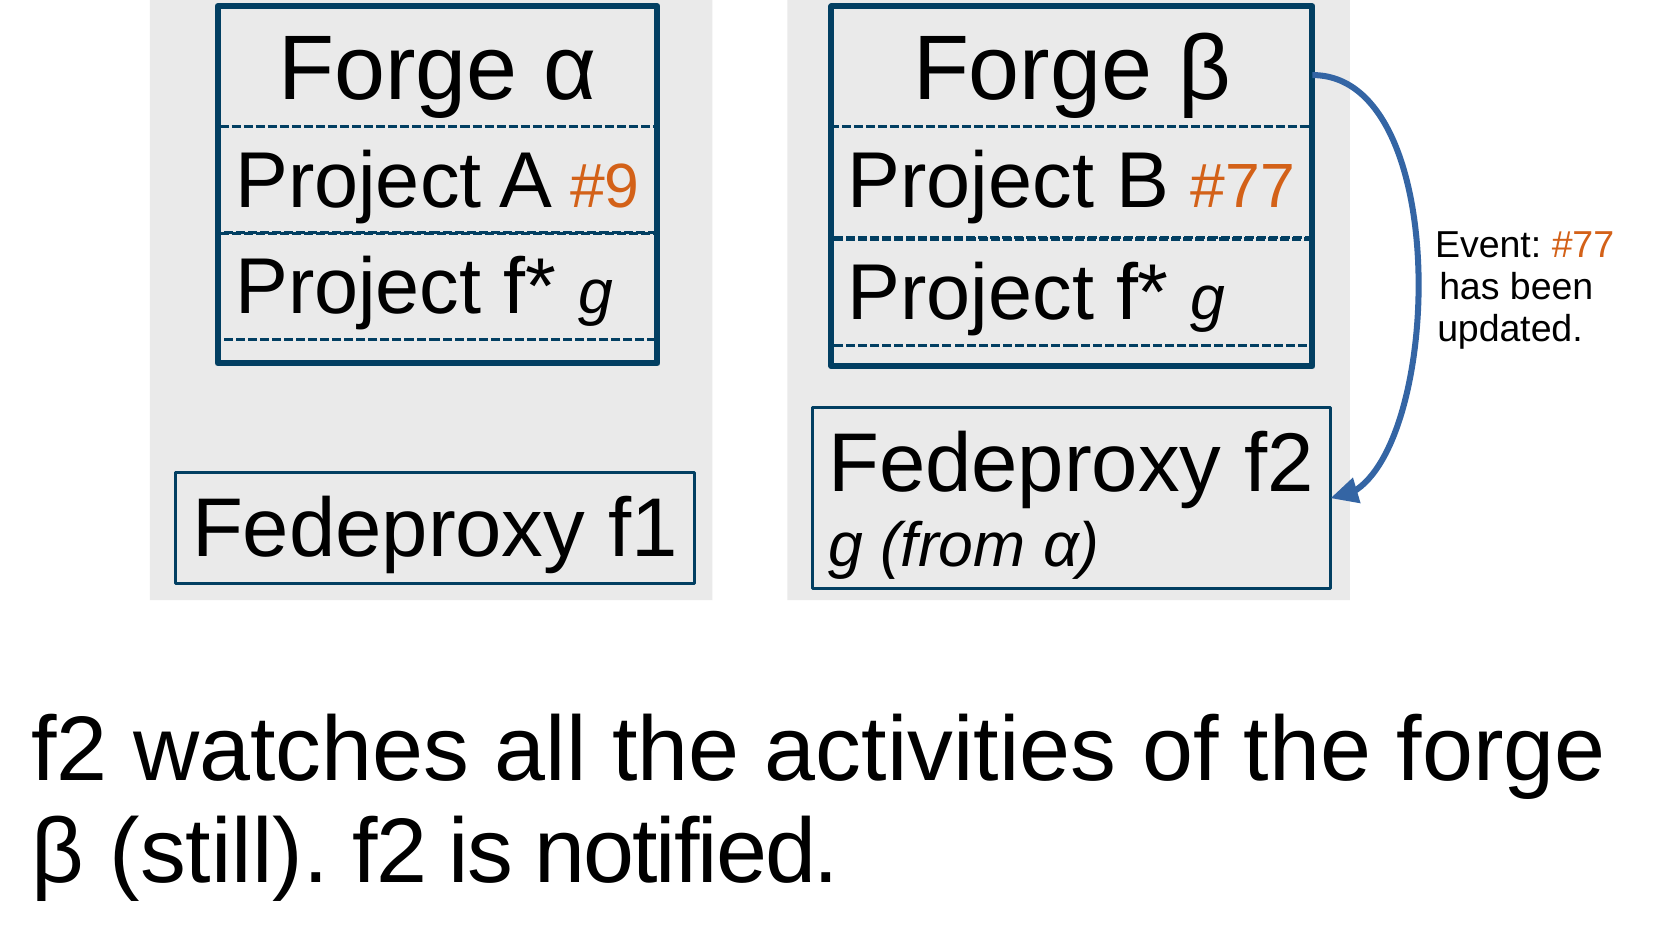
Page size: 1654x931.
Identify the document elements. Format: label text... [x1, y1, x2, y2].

text_box Forge β [831, 6, 1313, 126]
title f2 watches all the activities of the forge β (still). f2 is notified. [31, 646, 1645, 931]
text_box [787, 0, 1350, 601]
text_box Project f* g [219, 233, 656, 340]
text_box Fedeproxy f1 [175, 472, 695, 584]
text_box Project f* g [831, 238, 1313, 346]
text_box Fedeproxy f2 g (from α) [812, 407, 1331, 589]
text_box Project B #77 [831, 126, 1312, 238]
text_box Forge α [217, 6, 658, 364]
text_box Project A #9 [219, 126, 657, 233]
text_box Forge β [831, 346, 1313, 367]
text_box [149, 0, 713, 601]
